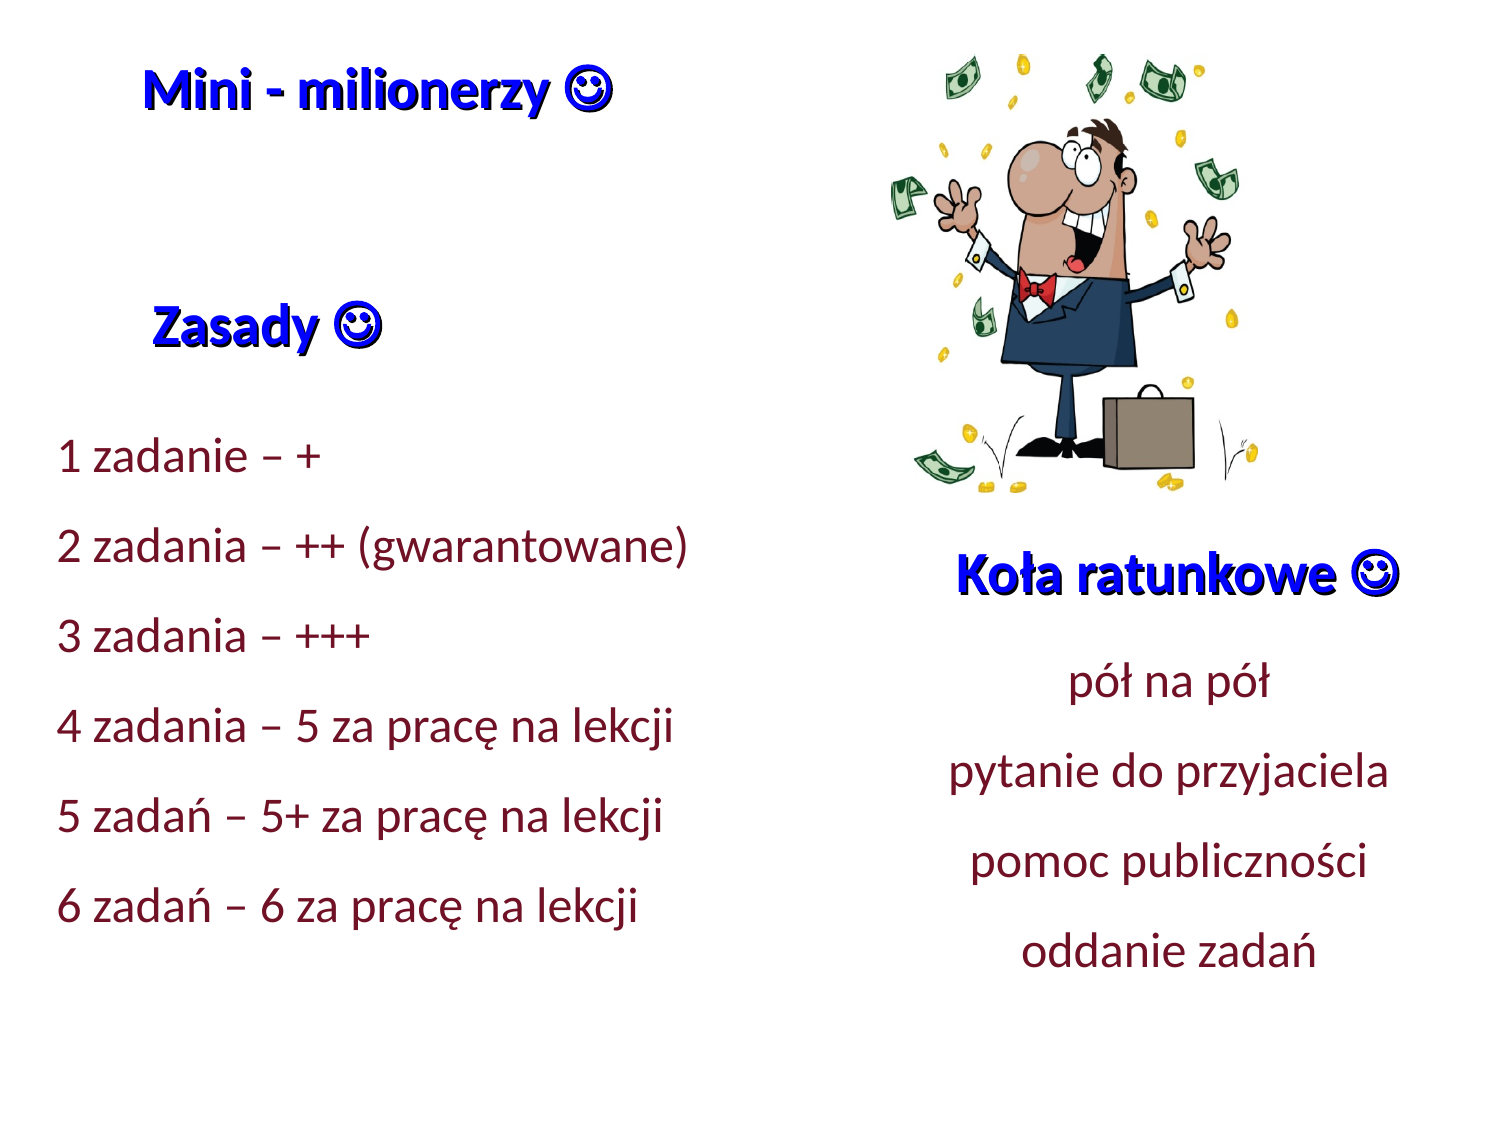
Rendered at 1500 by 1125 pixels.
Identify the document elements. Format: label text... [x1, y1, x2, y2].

text_box 1 zadanie – + 2 zadania – ++ (gwarantowane) 3 zadania – +++ 4 zadania – 5 za pracę na lekcji 5 zadań – 5+ za pracę na lekcji 6 zadań – 6 za pracę na lekcji [41, 385, 762, 946]
text_box Koła ratunkowe  [942, 527, 1414, 612]
picture [891, 54, 1258, 494]
text_box Zasady  [137, 279, 397, 364]
text_box pół na pół pytanie do przyjaciela pomoc publiczności oddanie zadań [891, 609, 1447, 989]
text_box Mini - milionerzy  [127, 43, 627, 128]
